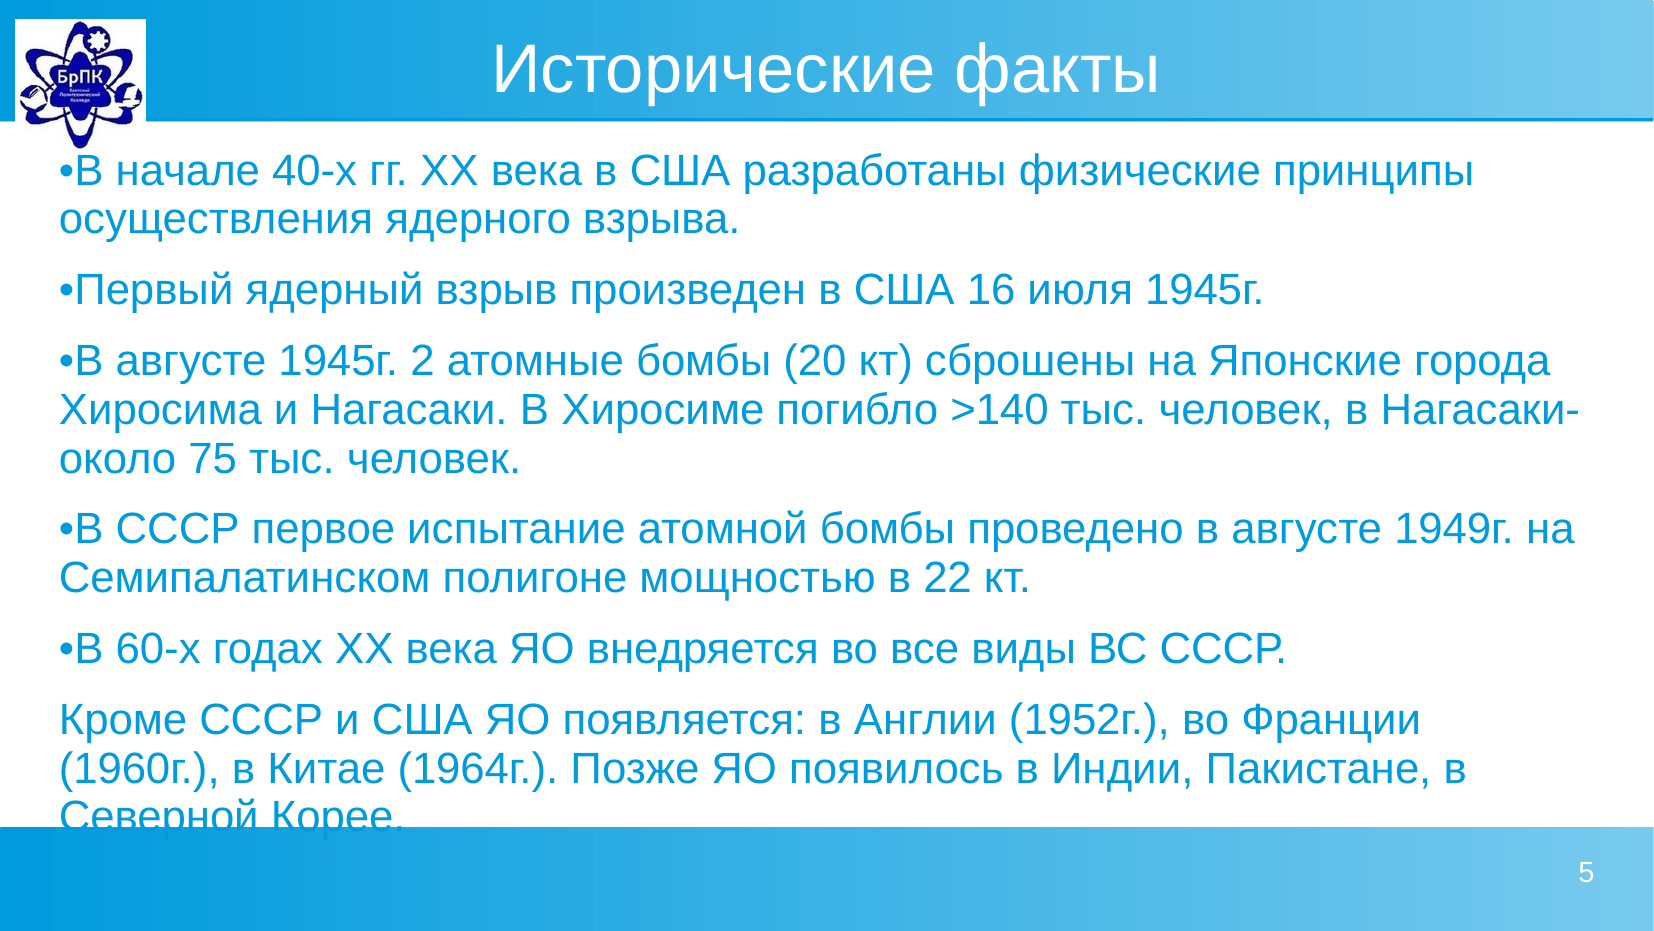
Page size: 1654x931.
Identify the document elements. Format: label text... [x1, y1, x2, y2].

title Исторические факты [146, 30, 1595, 108]
list •В начале 40-х гг. XX века в США разработаны физические принципы осуществления ядерного взрыва. •Первый ядерный взрыв произведен в США 16 июля 1945г. •В августе 1945г. 2 атомные бомбы (20 кт) сброшены на Японские города Хиросима и Нагасаки. В Хиросиме погибло >140 тыс. человек, в Нагасаки- около 75 тыс. человек. •В СССР первое испытание атомной бомбы проведено в августе 1949г. на Семипалатинском полигоне мощностью в 22 кт. •В 60-х годах XX века ЯО внедряется во все виды ВС СССР. Кроме СССР и США ЯО появляется: в Англии (1952г.), во Франции (1960г.), в Китае (1964г.). Позже ЯО появилось в Индии, Пакистане, в Северной Корее. [59, 145, 1595, 768]
picture [15, 20, 146, 150]
